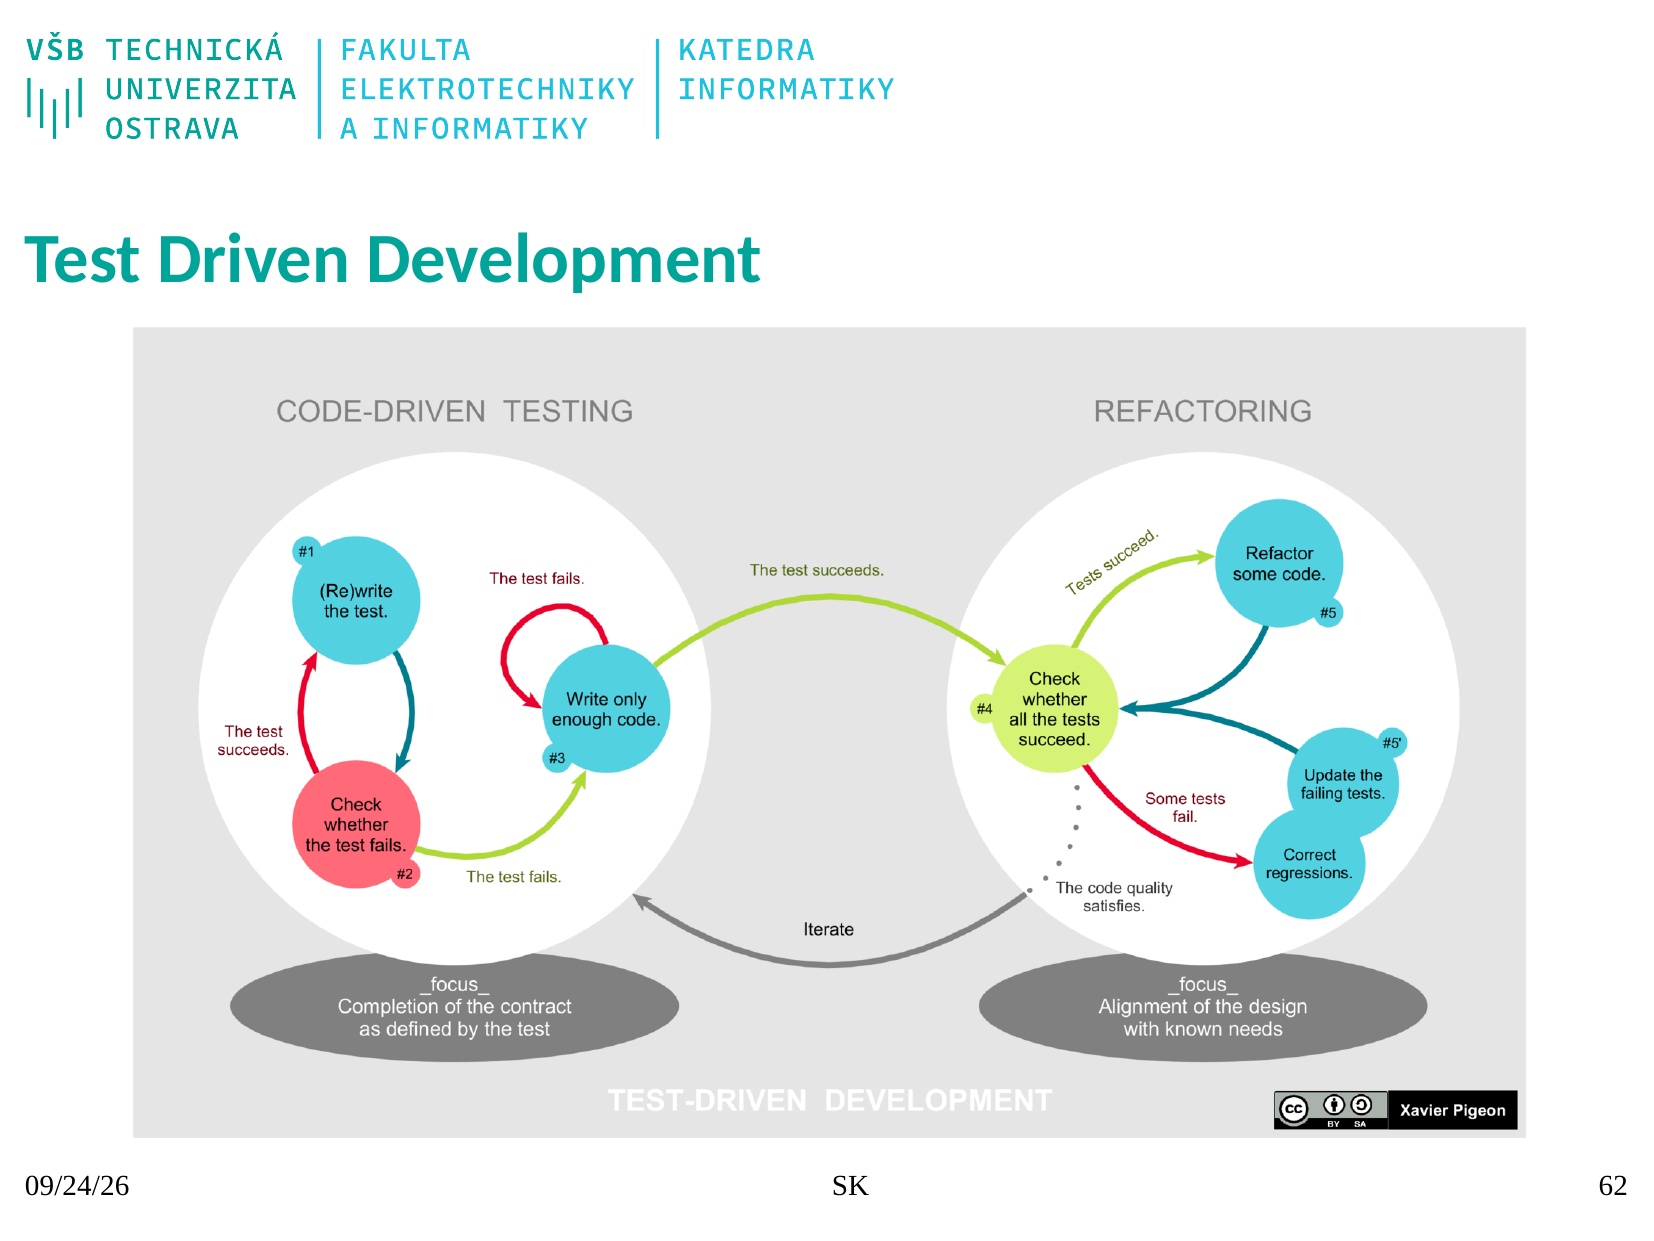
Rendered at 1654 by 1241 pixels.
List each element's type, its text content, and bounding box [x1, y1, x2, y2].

text_box [82, 297, 1571, 1108]
title Test Driven Development [24, 169, 1629, 300]
picture [26, 31, 894, 139]
picture [125, 318, 1534, 1146]
